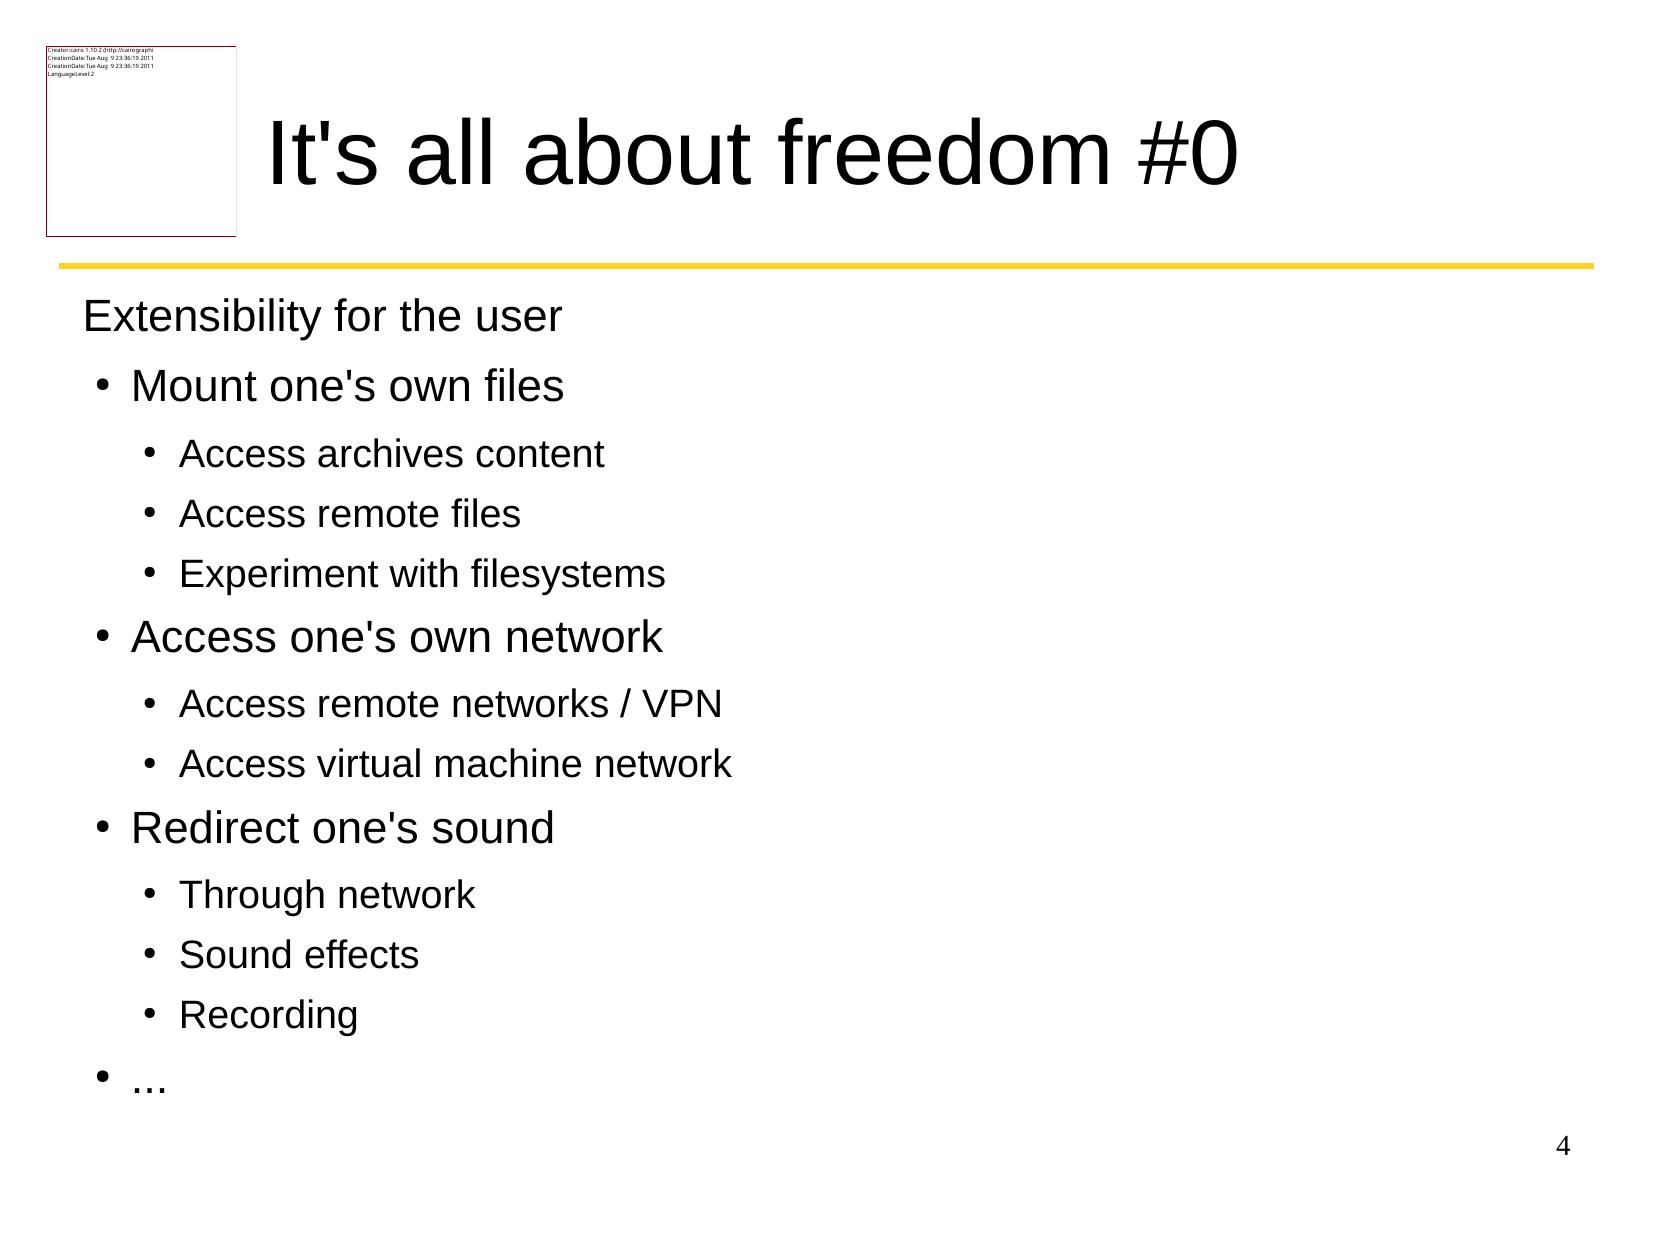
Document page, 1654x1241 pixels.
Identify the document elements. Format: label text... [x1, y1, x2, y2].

title It's all about freedom #0 [265, 49, 1571, 257]
list Extensibility for the user Mount one's own files Access archives content Access remote files Experiment with filesystems Access one's own network Access remote networks / VPN Access virtual machine network Redirect one's sound Through network Sound effects Recording ... [82, 290, 1571, 1109]
